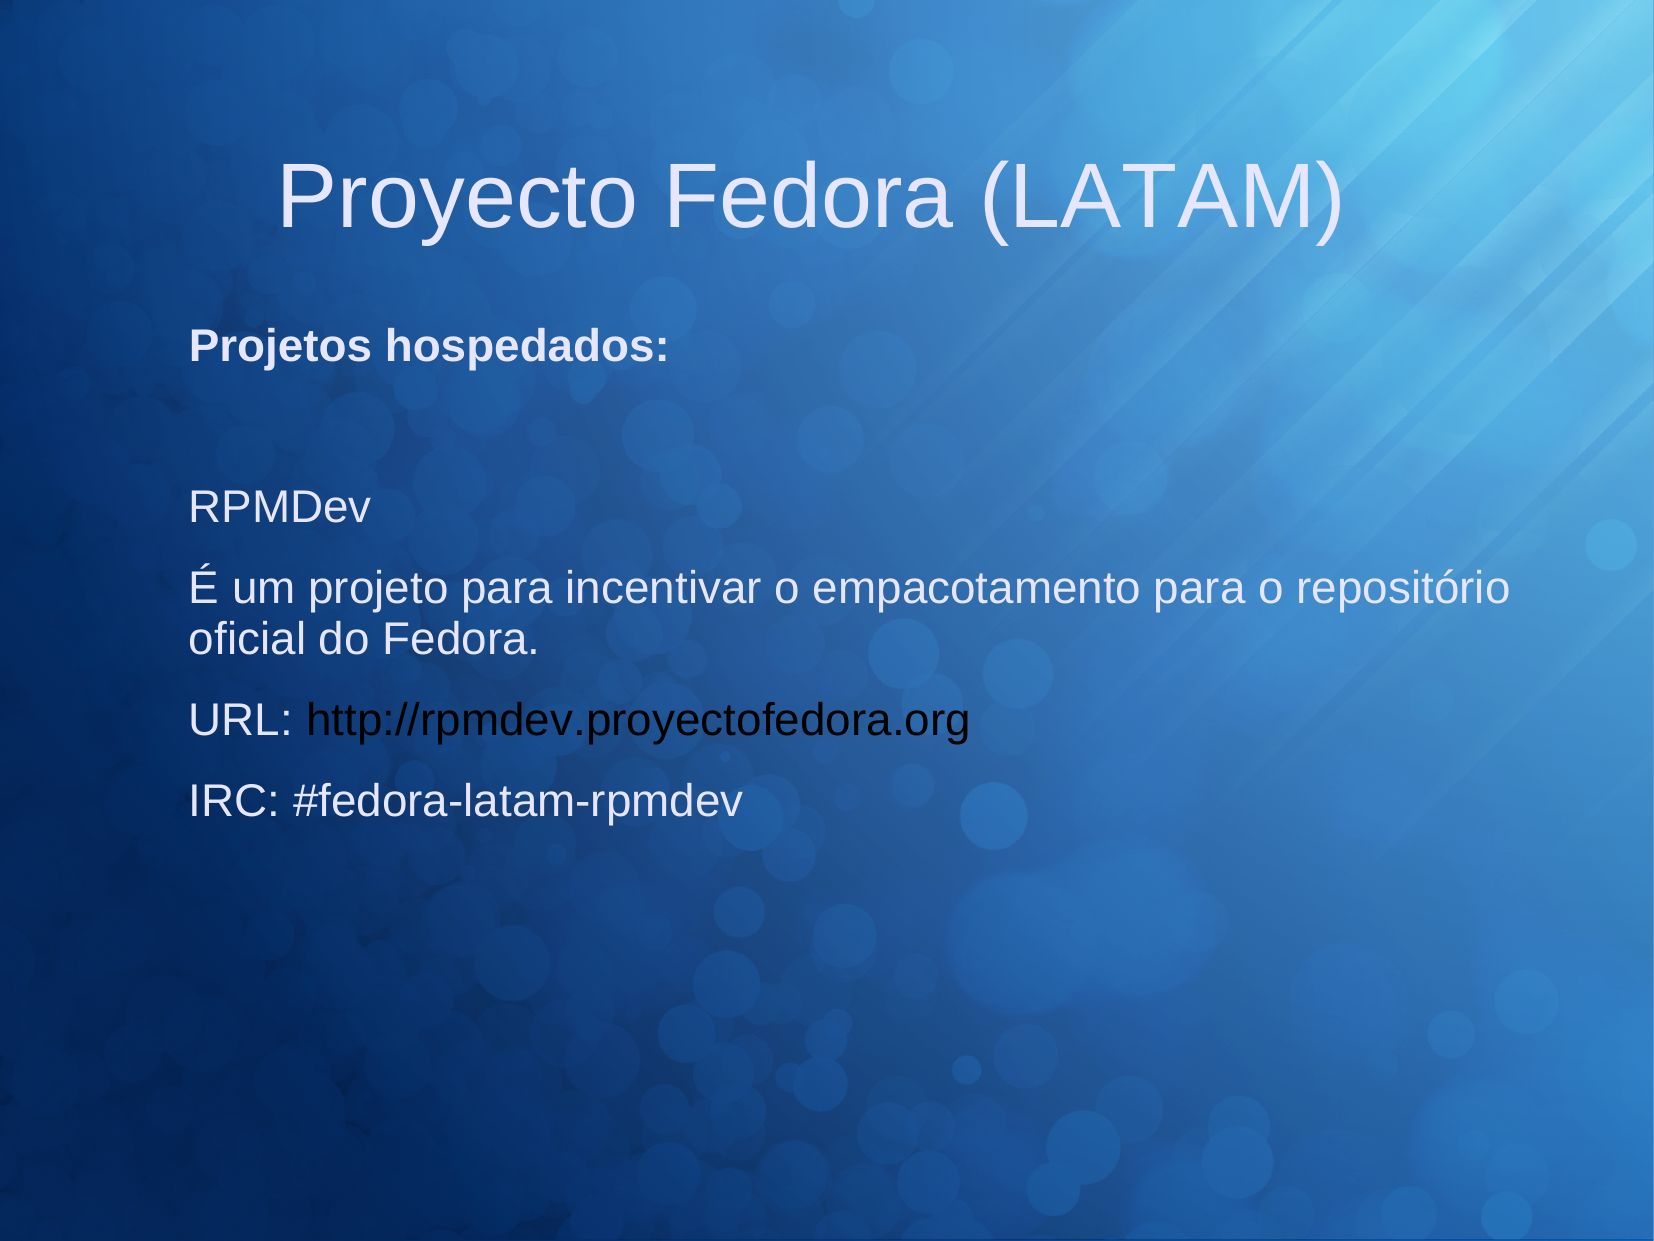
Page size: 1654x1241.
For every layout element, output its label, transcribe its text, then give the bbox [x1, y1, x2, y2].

title Proyecto Fedora (LATAM) [118, 112, 1506, 281]
list Projetos hospedados: RPMDev É um projeto para incentivar o empacotamento para o repositório oficial do Fedora. URL: http://rpmdev.proyectofedora.org IRC: #fedora-latam-rpmdev [118, 319, 1571, 931]
picture [0, 0, 1654, 1241]
